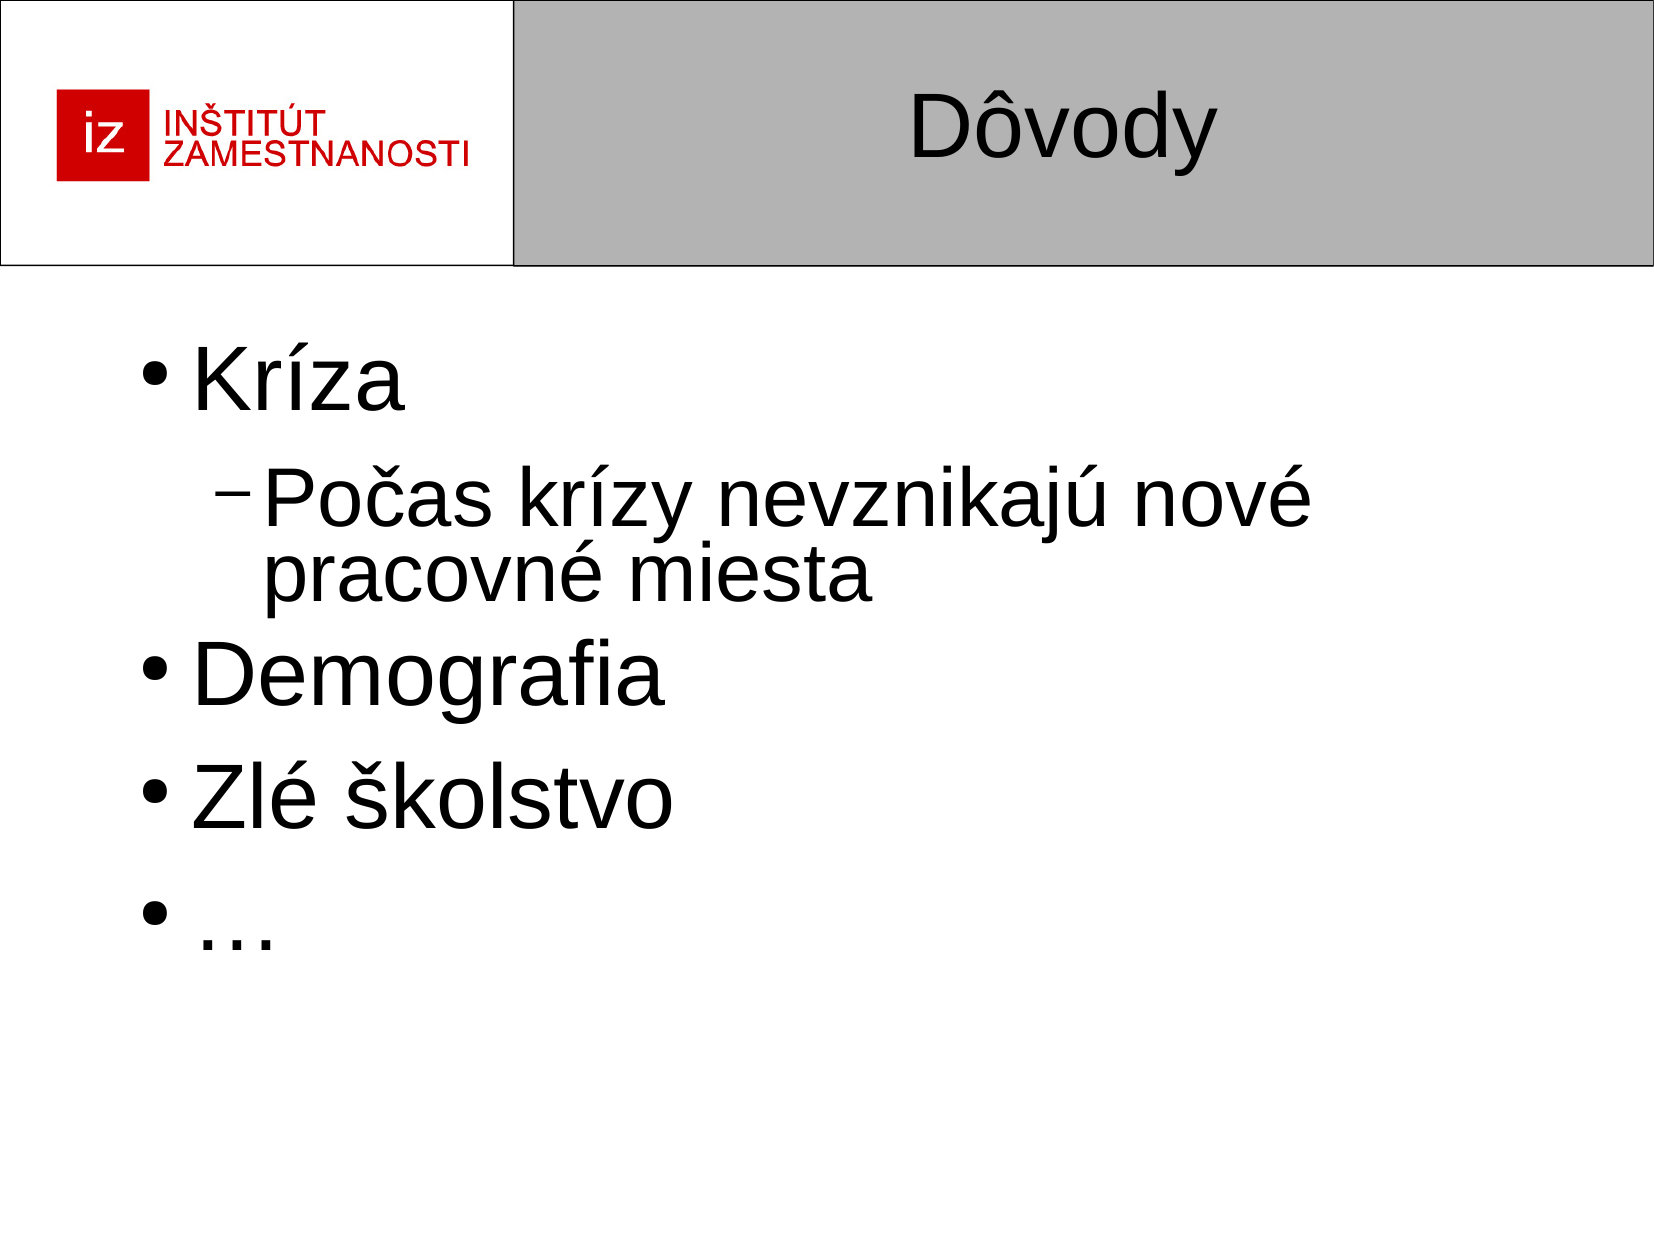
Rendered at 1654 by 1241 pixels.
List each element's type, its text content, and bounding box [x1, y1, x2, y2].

list Kríza Počas krízy nevznikajú nové pracovné miesta Demografia Zlé školstvo … [121, 344, 1533, 1112]
picture [5, 8, 512, 257]
title Dôvody [561, 37, 1565, 229]
